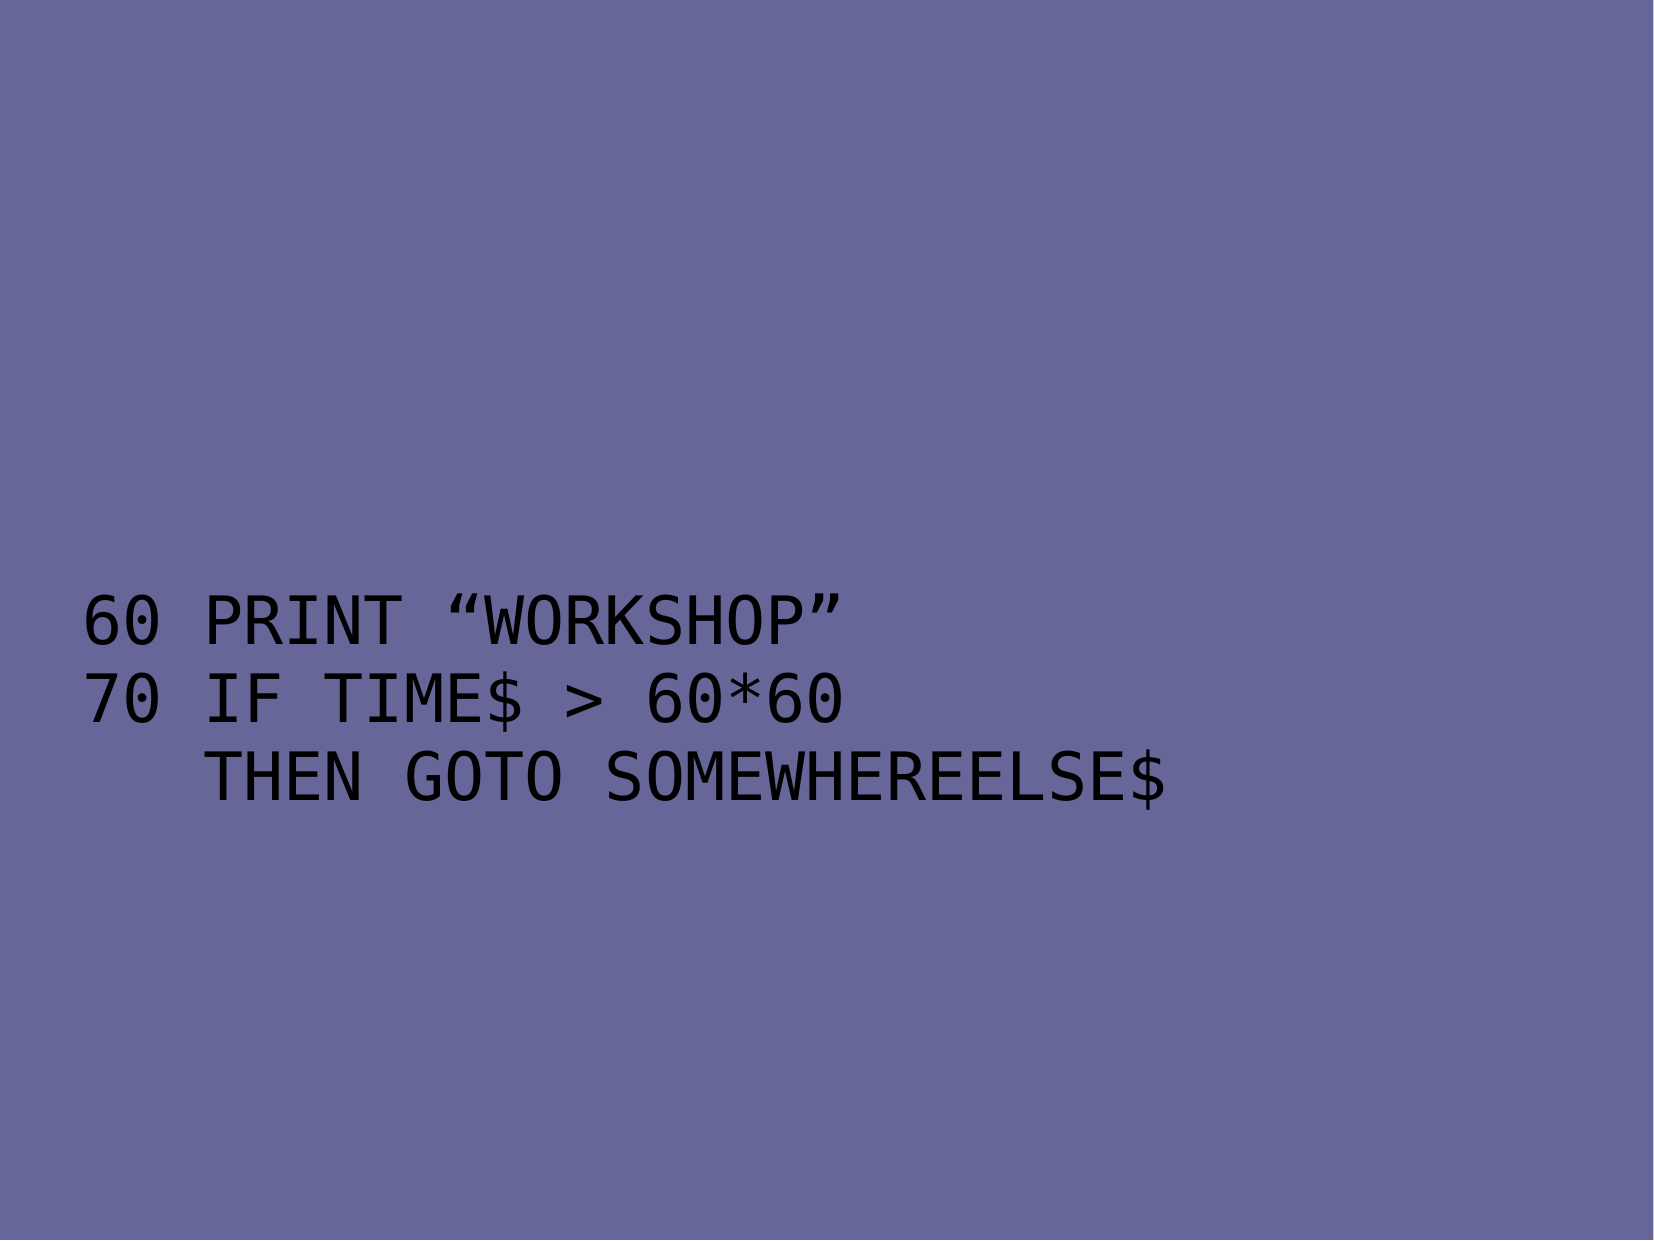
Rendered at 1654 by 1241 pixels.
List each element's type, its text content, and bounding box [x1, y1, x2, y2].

subtitle 60 PRINT “WORKSHOP” 70 IF TIME$ > 60*60 THEN GOTO SOMEWHEREELSE$ [82, 297, 1571, 1102]
